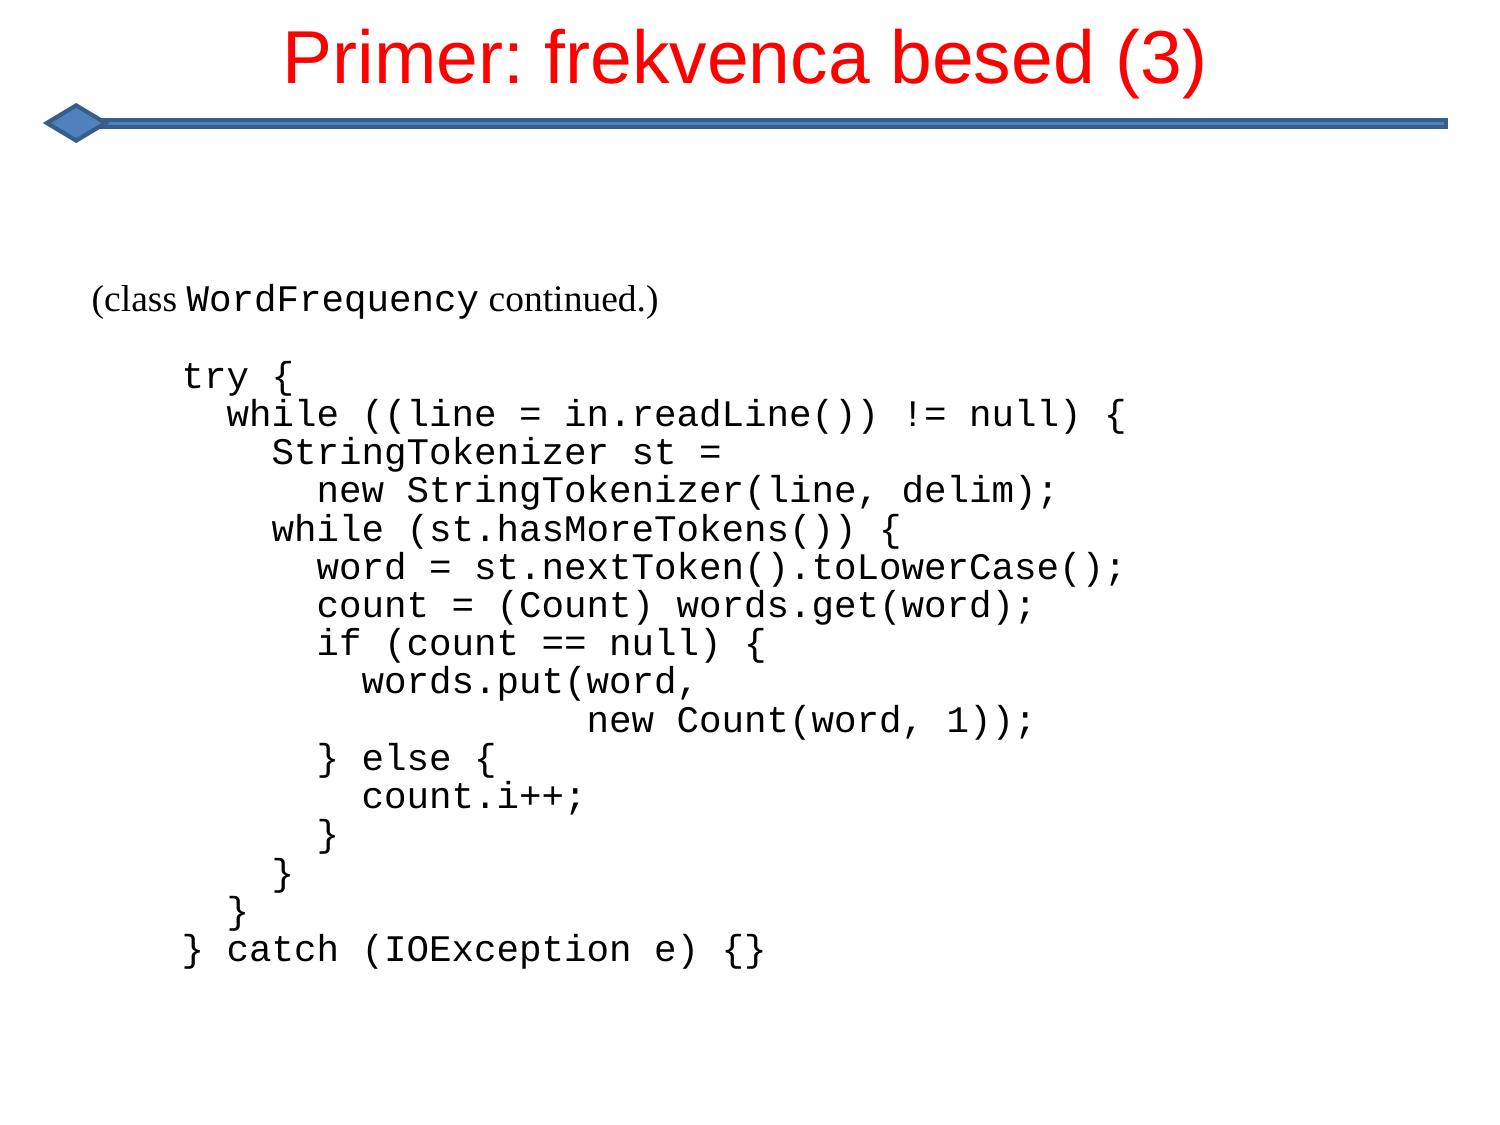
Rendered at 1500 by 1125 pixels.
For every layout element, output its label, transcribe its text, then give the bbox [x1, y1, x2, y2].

title Primer: frekvenca besed (3) [70, 0, 1421, 108]
text_box (class WordFrequency continued.) try { while ((line = in.readLine()) != null) { StringTokenizer st = new StringTokenizer(line, delim); while (st.hasMoreTokens()) { word = st.nextToken().toLowerCase(); count = (Count) words.get(word); if (count == null) { words.put(word, new Count(word, 1)); } else { count.i++; } } } } catch (IOException e) {} [91, 186, 1373, 1065]
